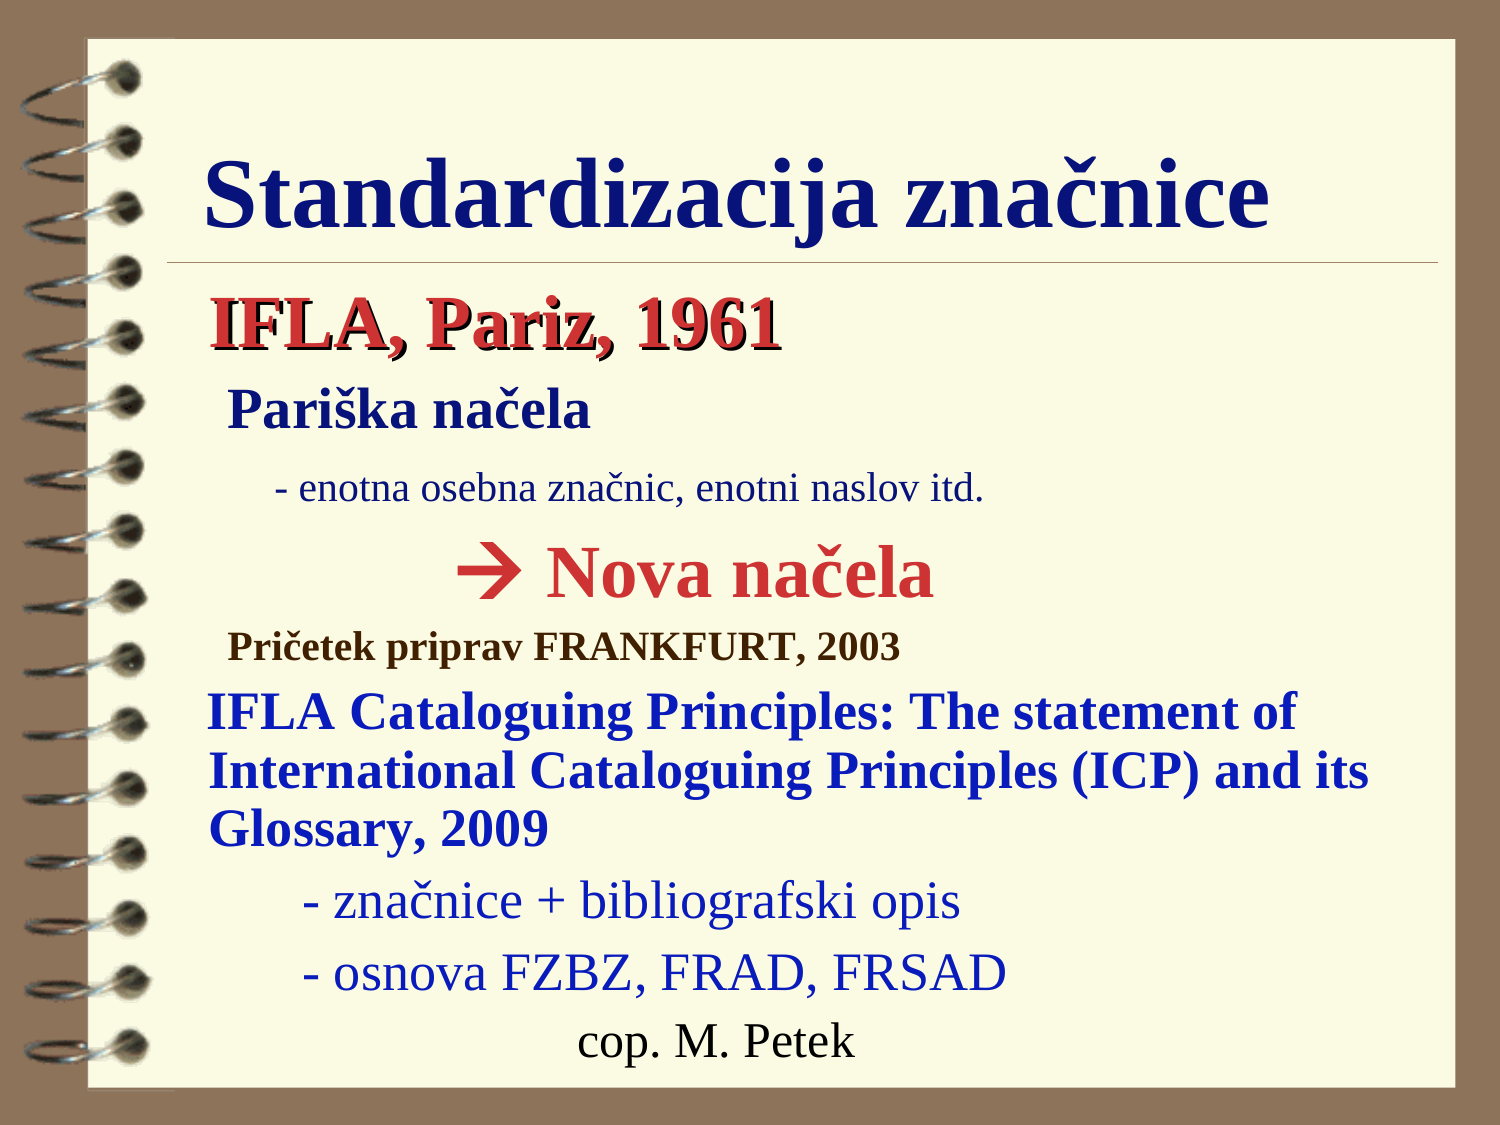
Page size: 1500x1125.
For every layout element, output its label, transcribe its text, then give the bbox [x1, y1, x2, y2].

picture [0, 0, 175, 1125]
list IFLA, Pariz, 1961 Pariška načela - enotna osebna značnic, enotni naslov itd.  Nova načela Pričetek priprav FRANKFURT, 2003 IFLA Cataloguing Principles: The statement of International Cataloguing Principles (ICP) and its Glossary, 2009 - značnice + bibliografski opis - osnova FZBZ, FRAD, FRSAD [137, 275, 1413, 1026]
title Standardizacija značnice [187, 62, 1463, 313]
